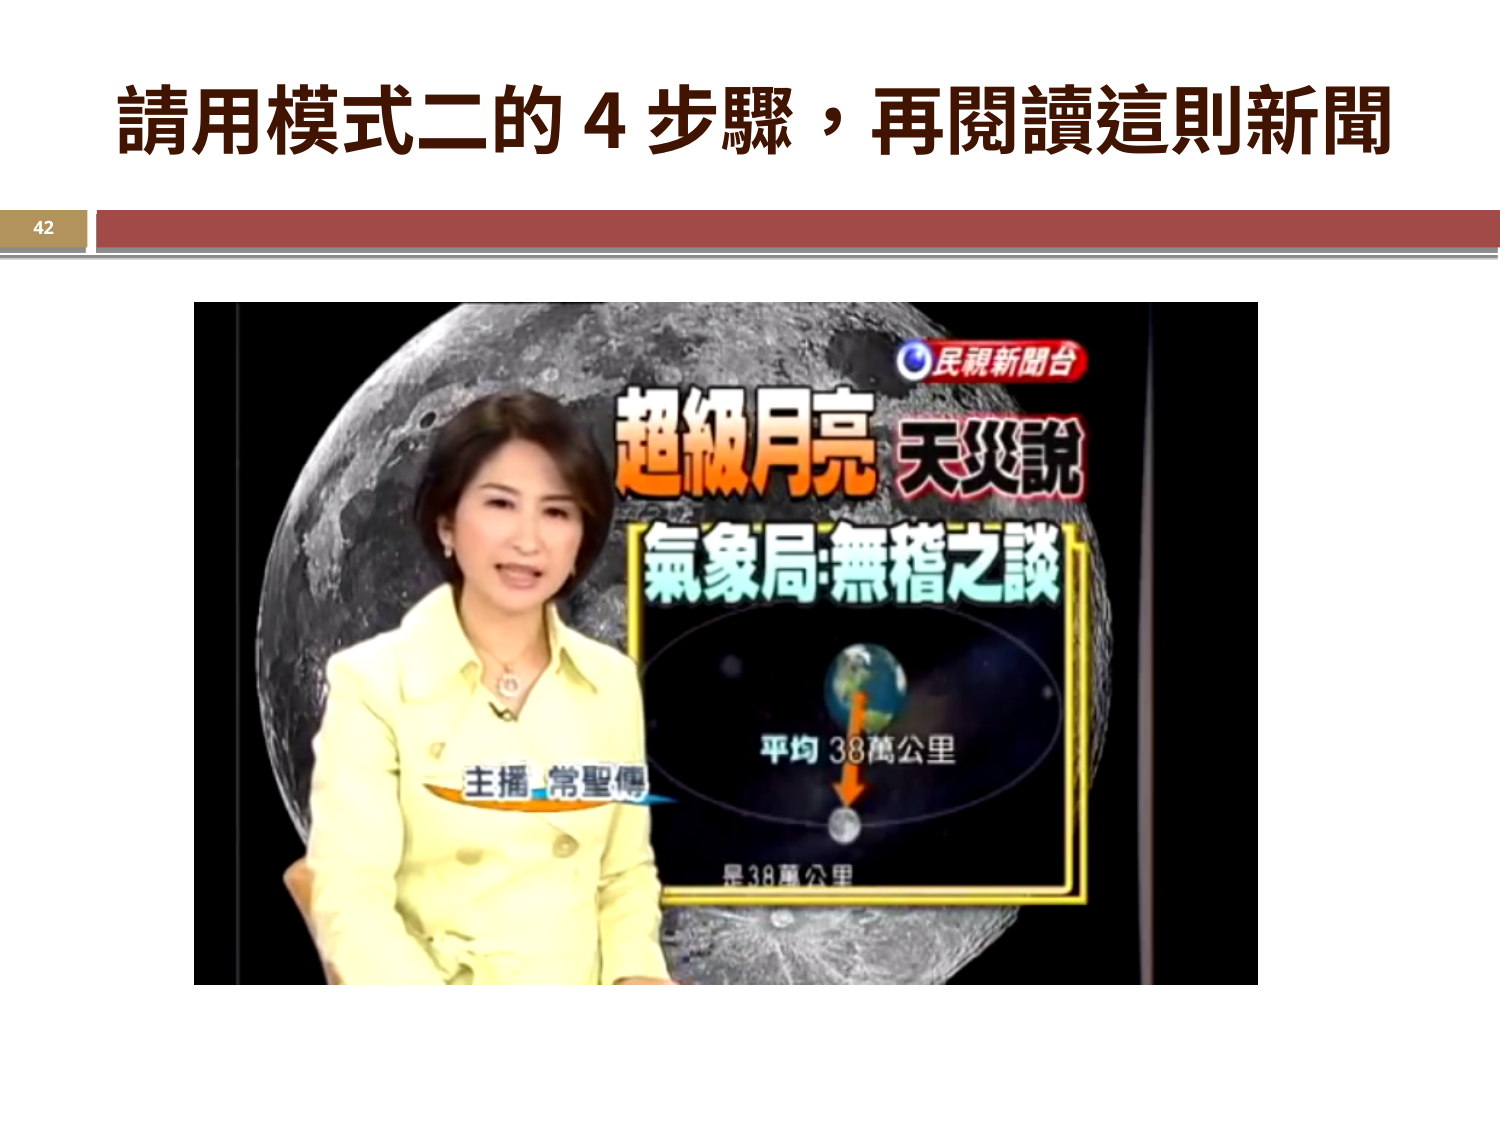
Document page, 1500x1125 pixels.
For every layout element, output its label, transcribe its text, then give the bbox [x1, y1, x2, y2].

title 請用模式二的4步驟，再閱讀這則新聞 [100, 37, 1438, 200]
slide_number <編號> [0, 208, 88, 249]
picture [194, 302, 1258, 985]
